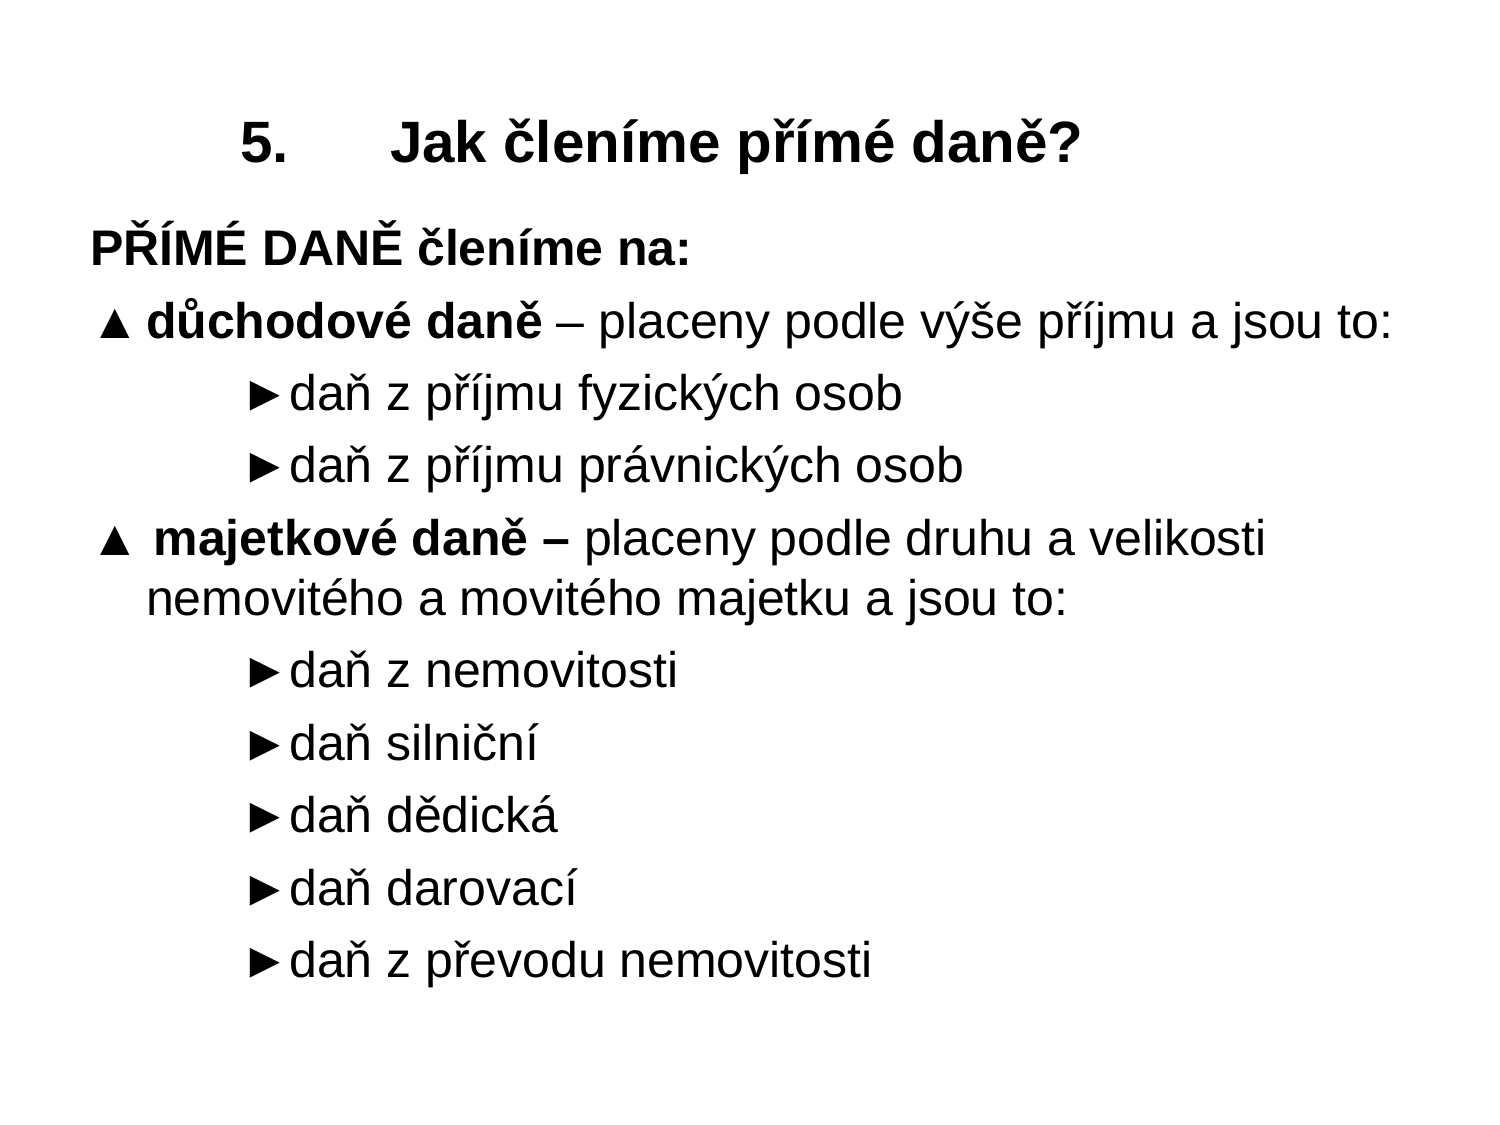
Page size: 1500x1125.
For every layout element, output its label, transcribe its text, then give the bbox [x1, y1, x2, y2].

title 5. Jak členíme přímé daně? [75, 45, 1426, 208]
list PŘÍMÉ DANĚ členíme na: ▲ důchodové daně – placeny podle výše příjmu a jsou to: ►daň z příjmu fyzických osob ►daň z příjmu právnických osob ▲ majetkové daně – placeny podle druhu a velikosti nemovitého a movitého majetku a jsou to: ►daň z nemovitosti ►daň silniční ►daň dědická ►daň darovací ►daň z převodu nemovitosti [75, 208, 1426, 1006]
